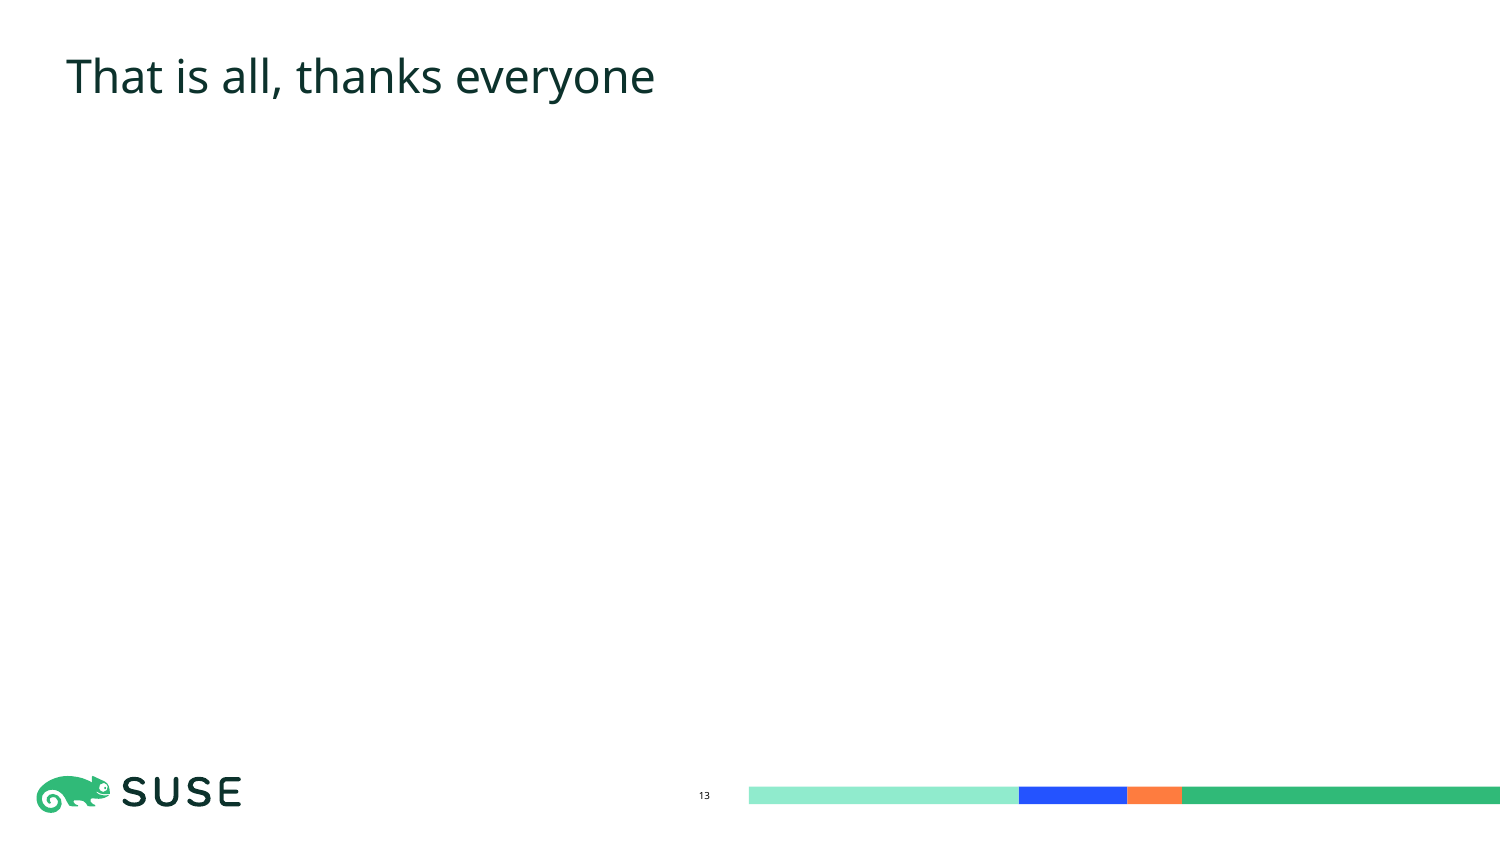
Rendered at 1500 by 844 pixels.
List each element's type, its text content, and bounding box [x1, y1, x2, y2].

slide_number <number> [634, 773, 725, 818]
title That is all, thanks everyone [51, 28, 1449, 123]
